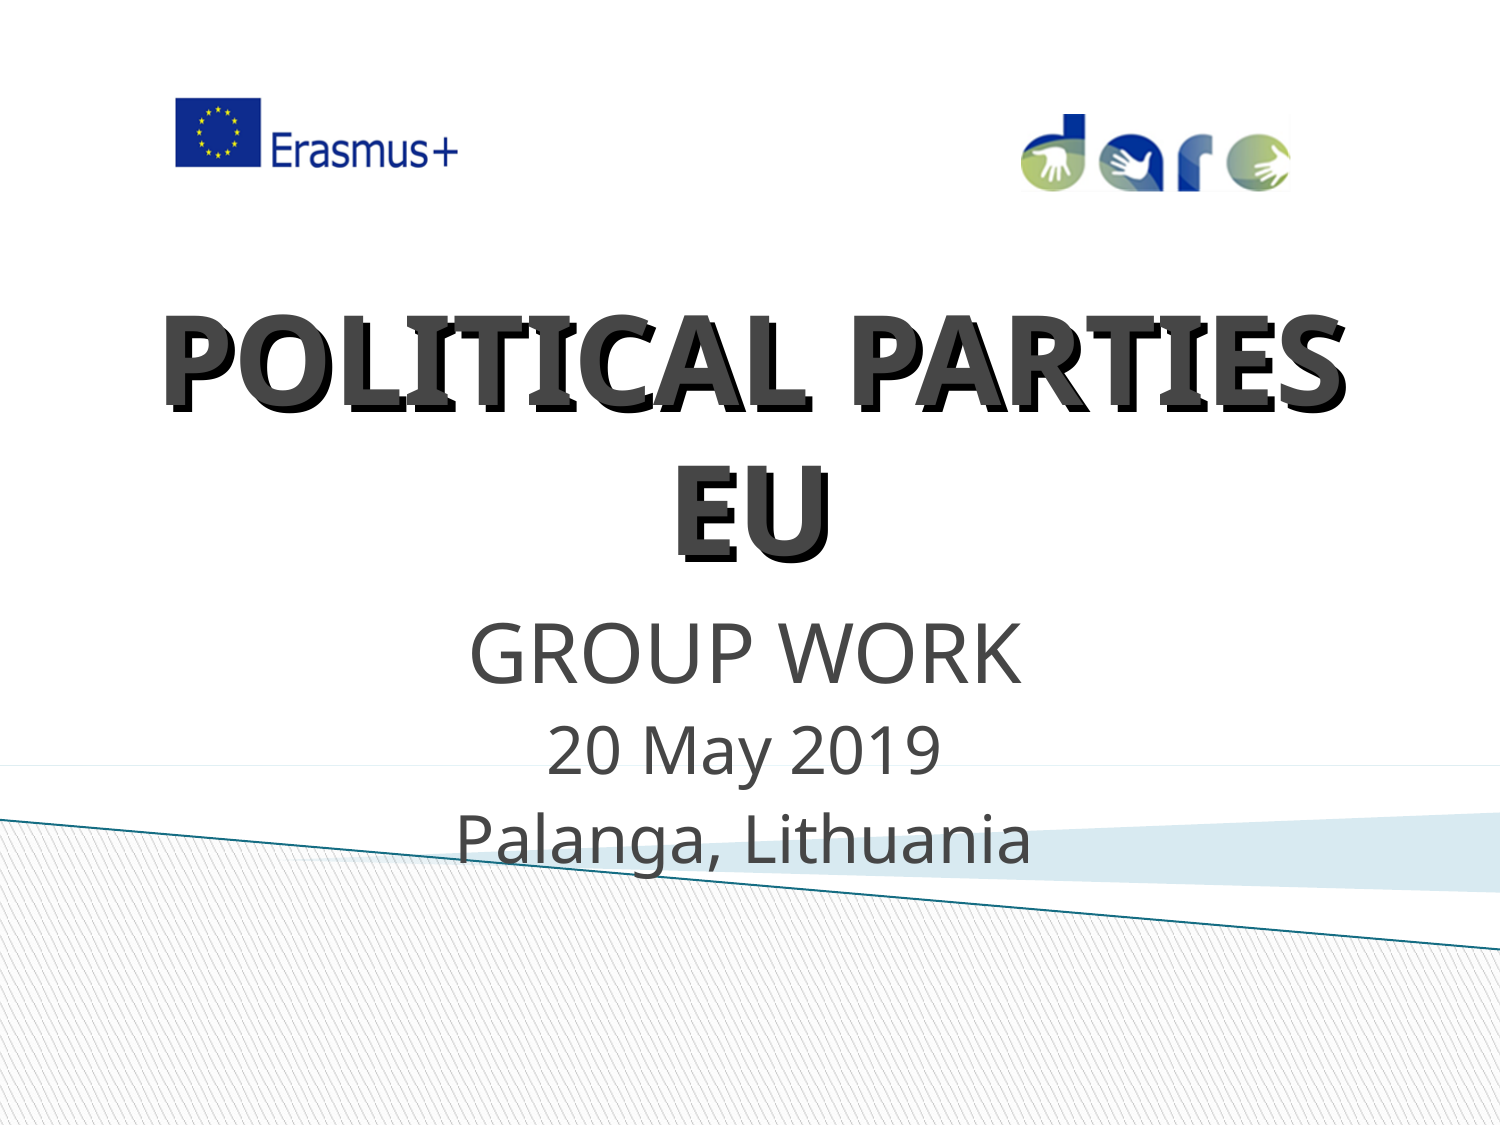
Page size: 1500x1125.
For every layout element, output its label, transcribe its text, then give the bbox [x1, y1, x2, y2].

picture [1021, 114, 1292, 193]
title POLITICAL PARTIES EU [112, 30, 1388, 588]
subtitle GROUP WORK 20 May 2019 Palanga, Lithuania [112, 592, 1388, 917]
picture [159, 78, 474, 187]
